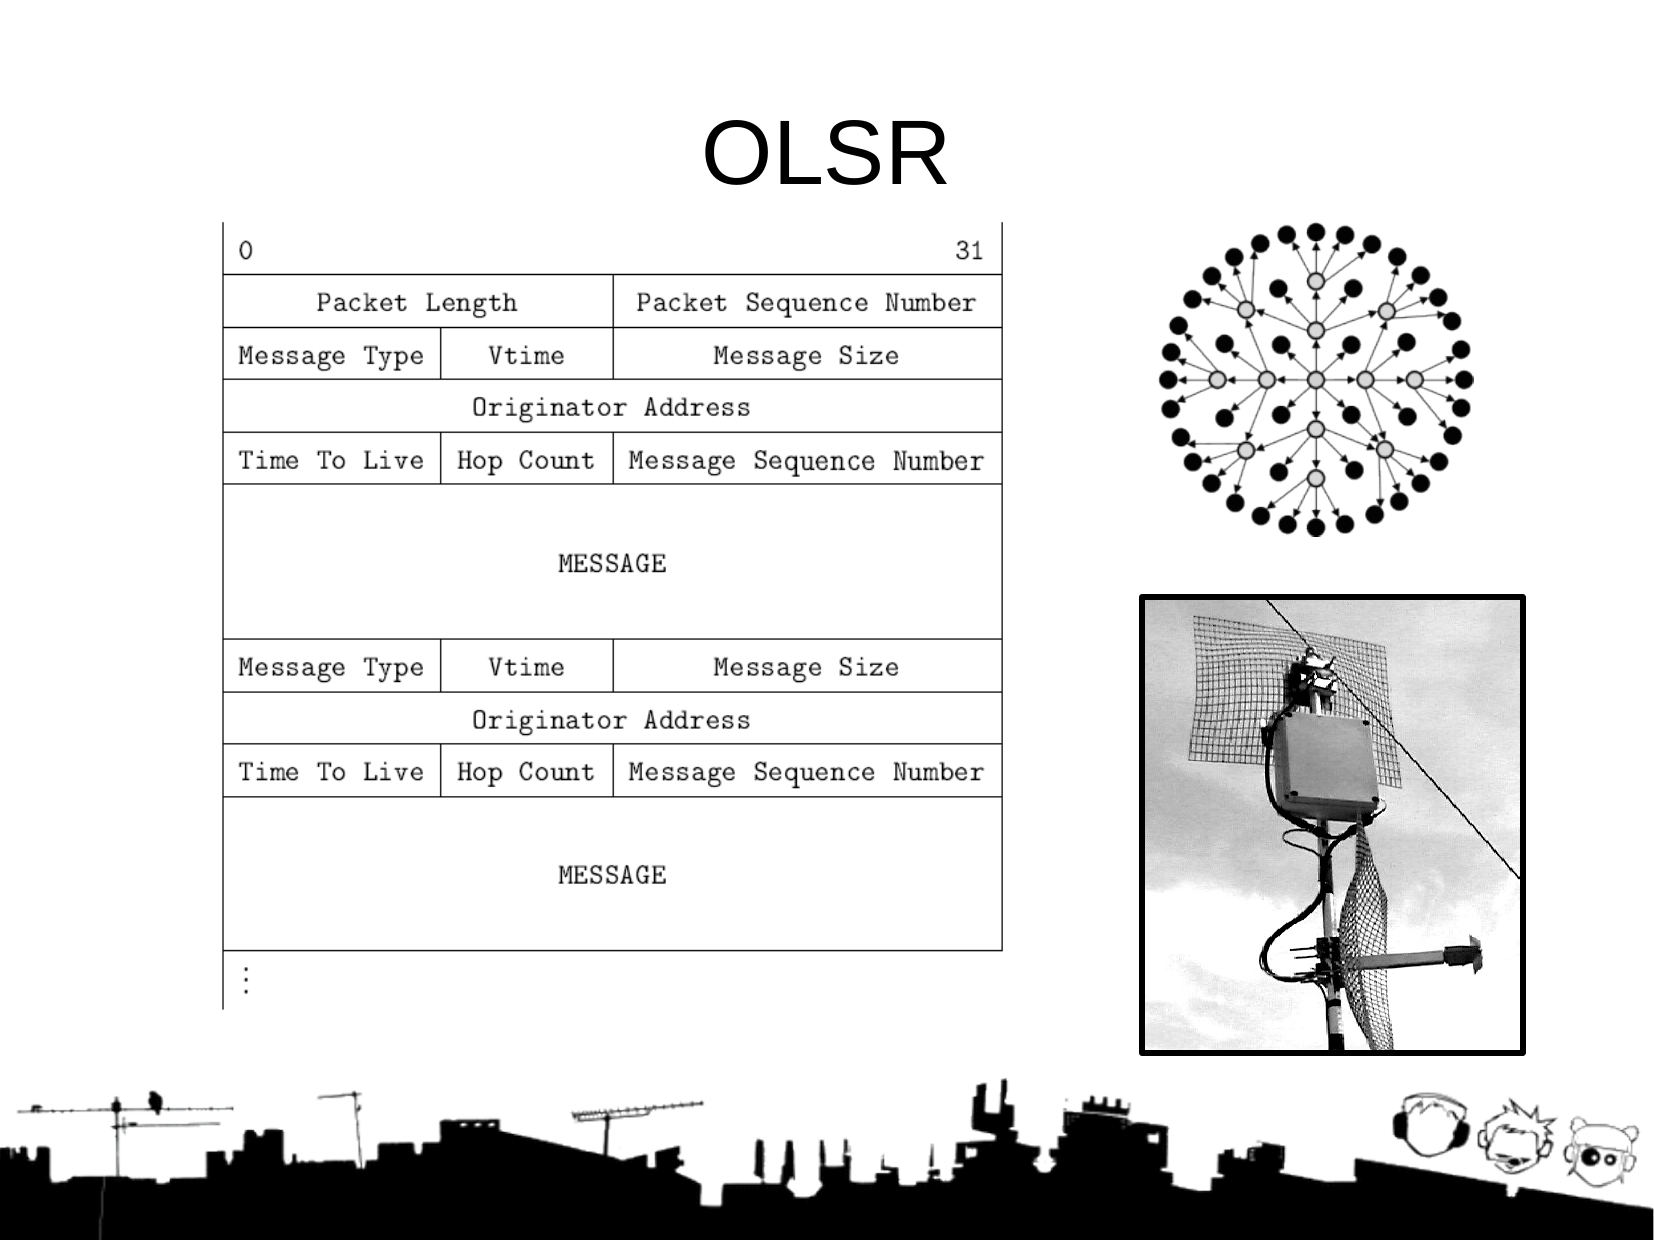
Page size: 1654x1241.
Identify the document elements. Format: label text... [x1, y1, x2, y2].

picture [188, 213, 1076, 1027]
picture [1144, 600, 1520, 1051]
picture [1137, 222, 1474, 537]
title OLSR [82, 49, 1571, 257]
picture [0, 1077, 1654, 1240]
